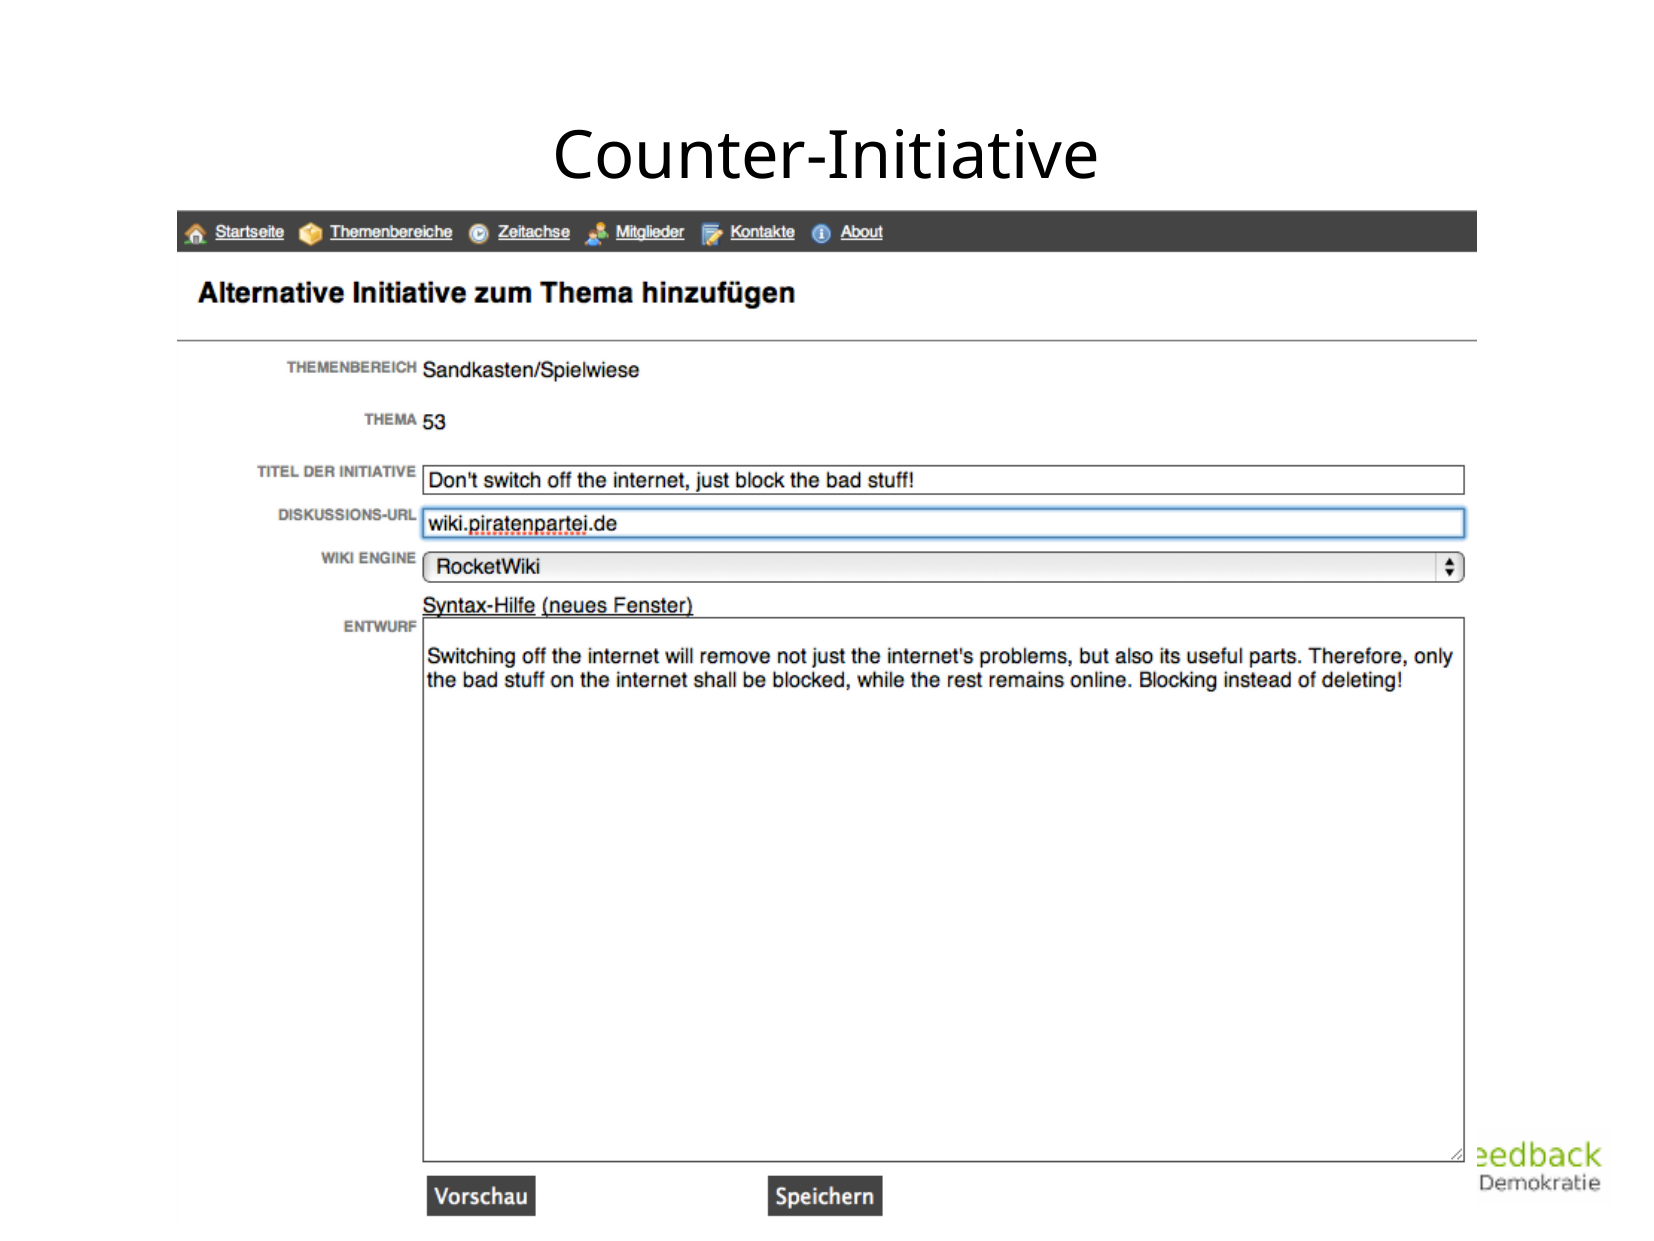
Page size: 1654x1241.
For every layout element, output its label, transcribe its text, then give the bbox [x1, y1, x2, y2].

title Counter-Initiative [82, 49, 1571, 257]
picture [177, 206, 1613, 1241]
